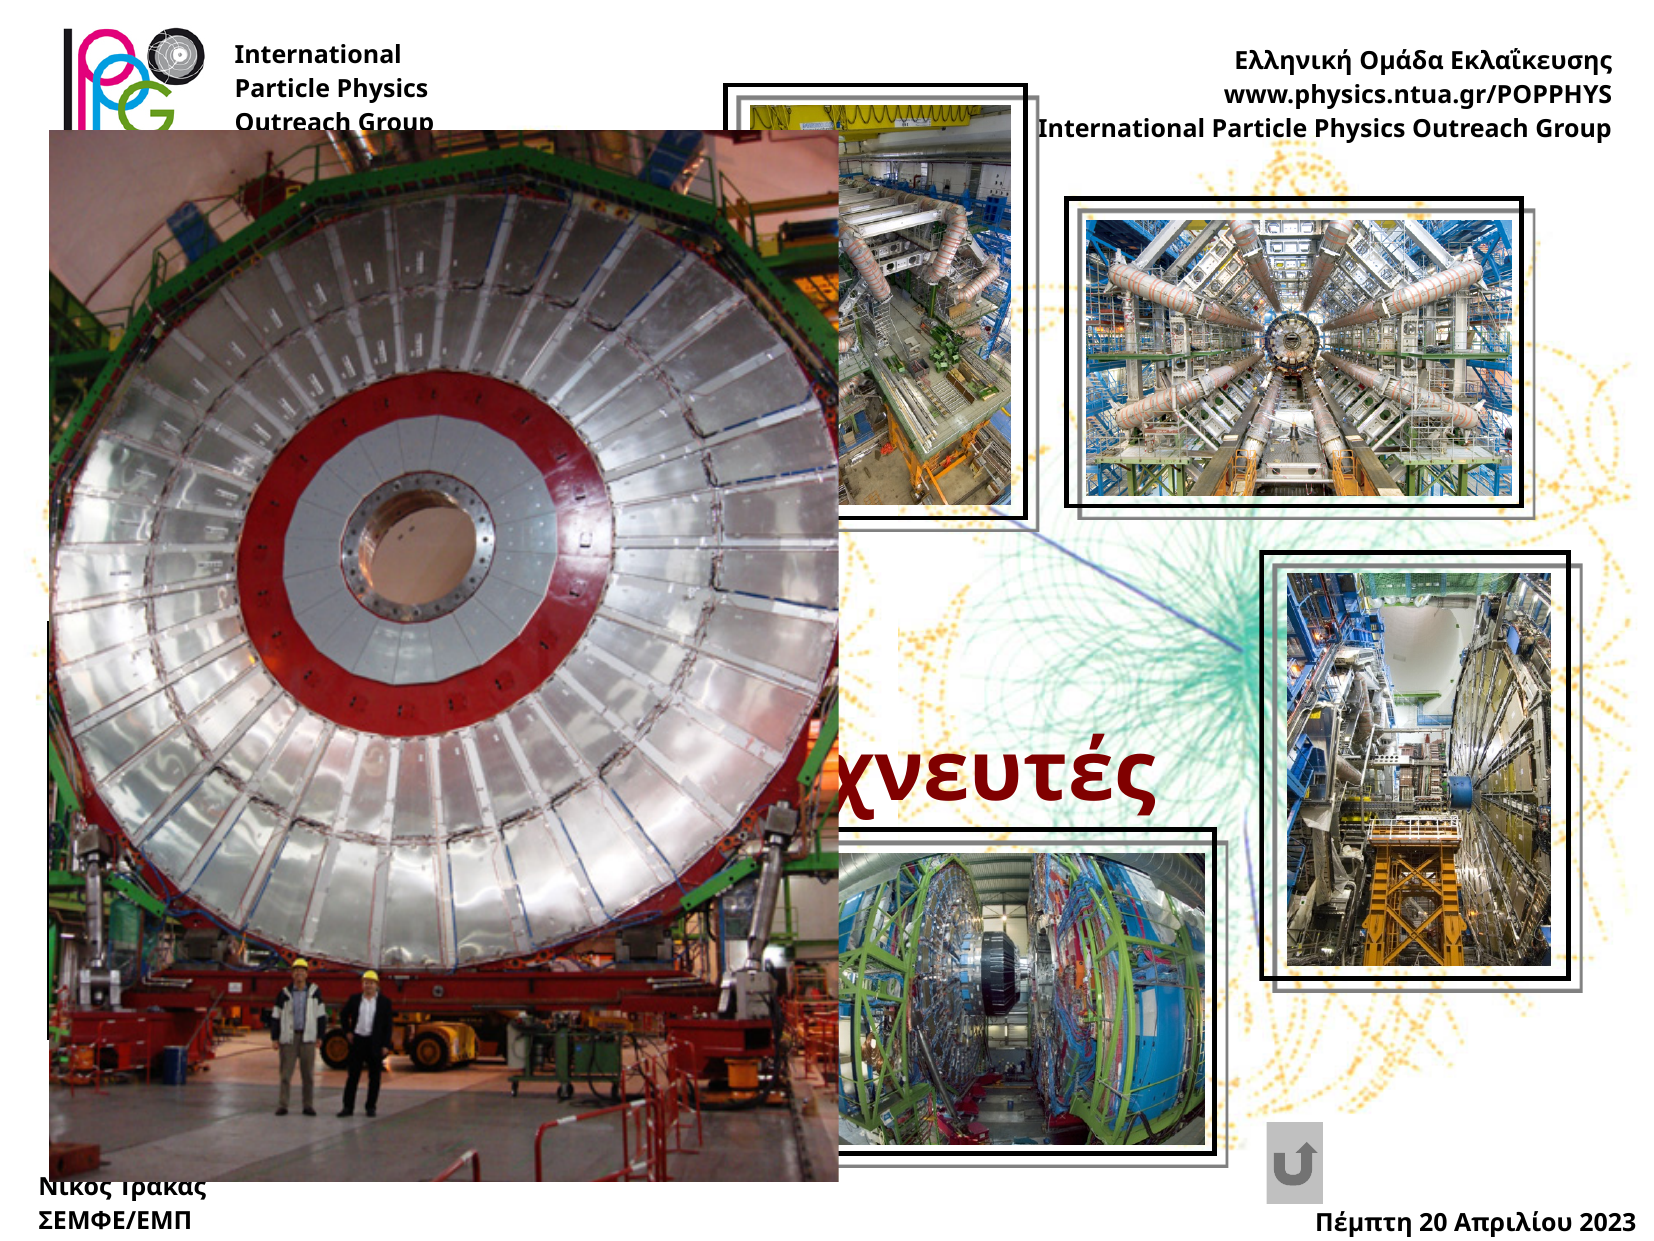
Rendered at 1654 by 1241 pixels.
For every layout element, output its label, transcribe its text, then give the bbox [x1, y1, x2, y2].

picture [0, 5, 1654, 1241]
text_box ... ανιχνευτές [839, 590, 1252, 706]
